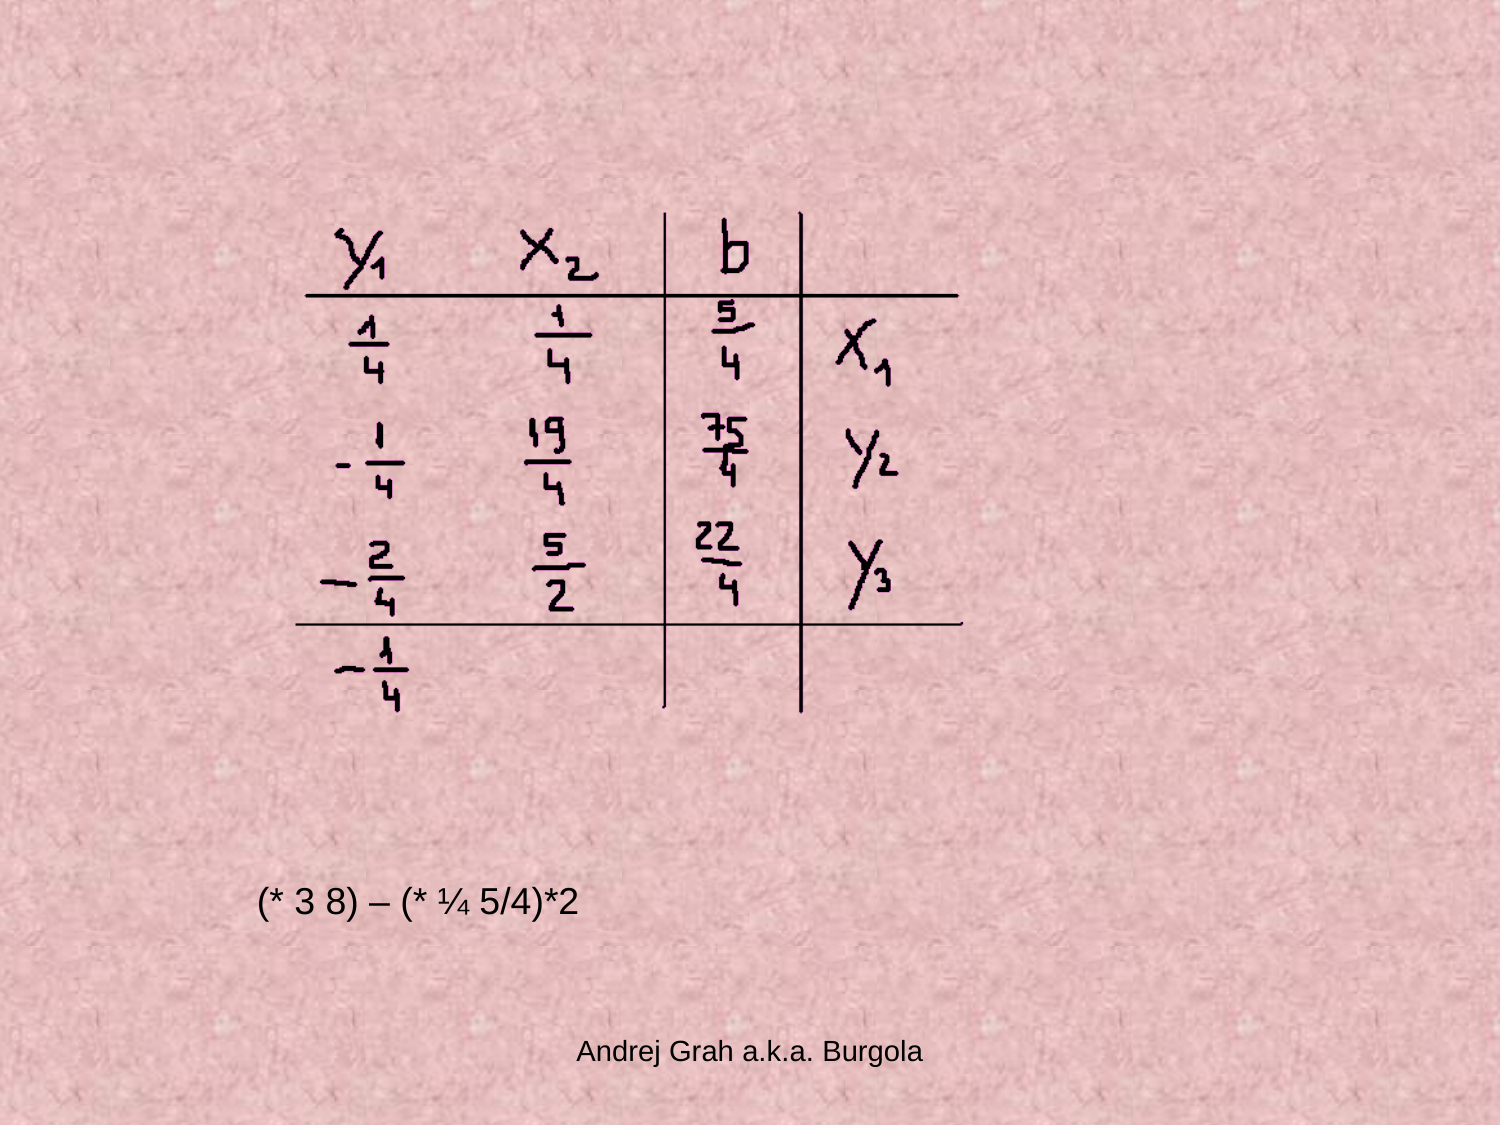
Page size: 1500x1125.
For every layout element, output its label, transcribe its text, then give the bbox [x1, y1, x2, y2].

text_box (* 3 8) – (* ¼ 5/4)*2 [242, 869, 1270, 930]
text_box Andrej Grah a.k.a. Burgola [512, 1024, 988, 1103]
picture [0, 0, 1500, 1125]
